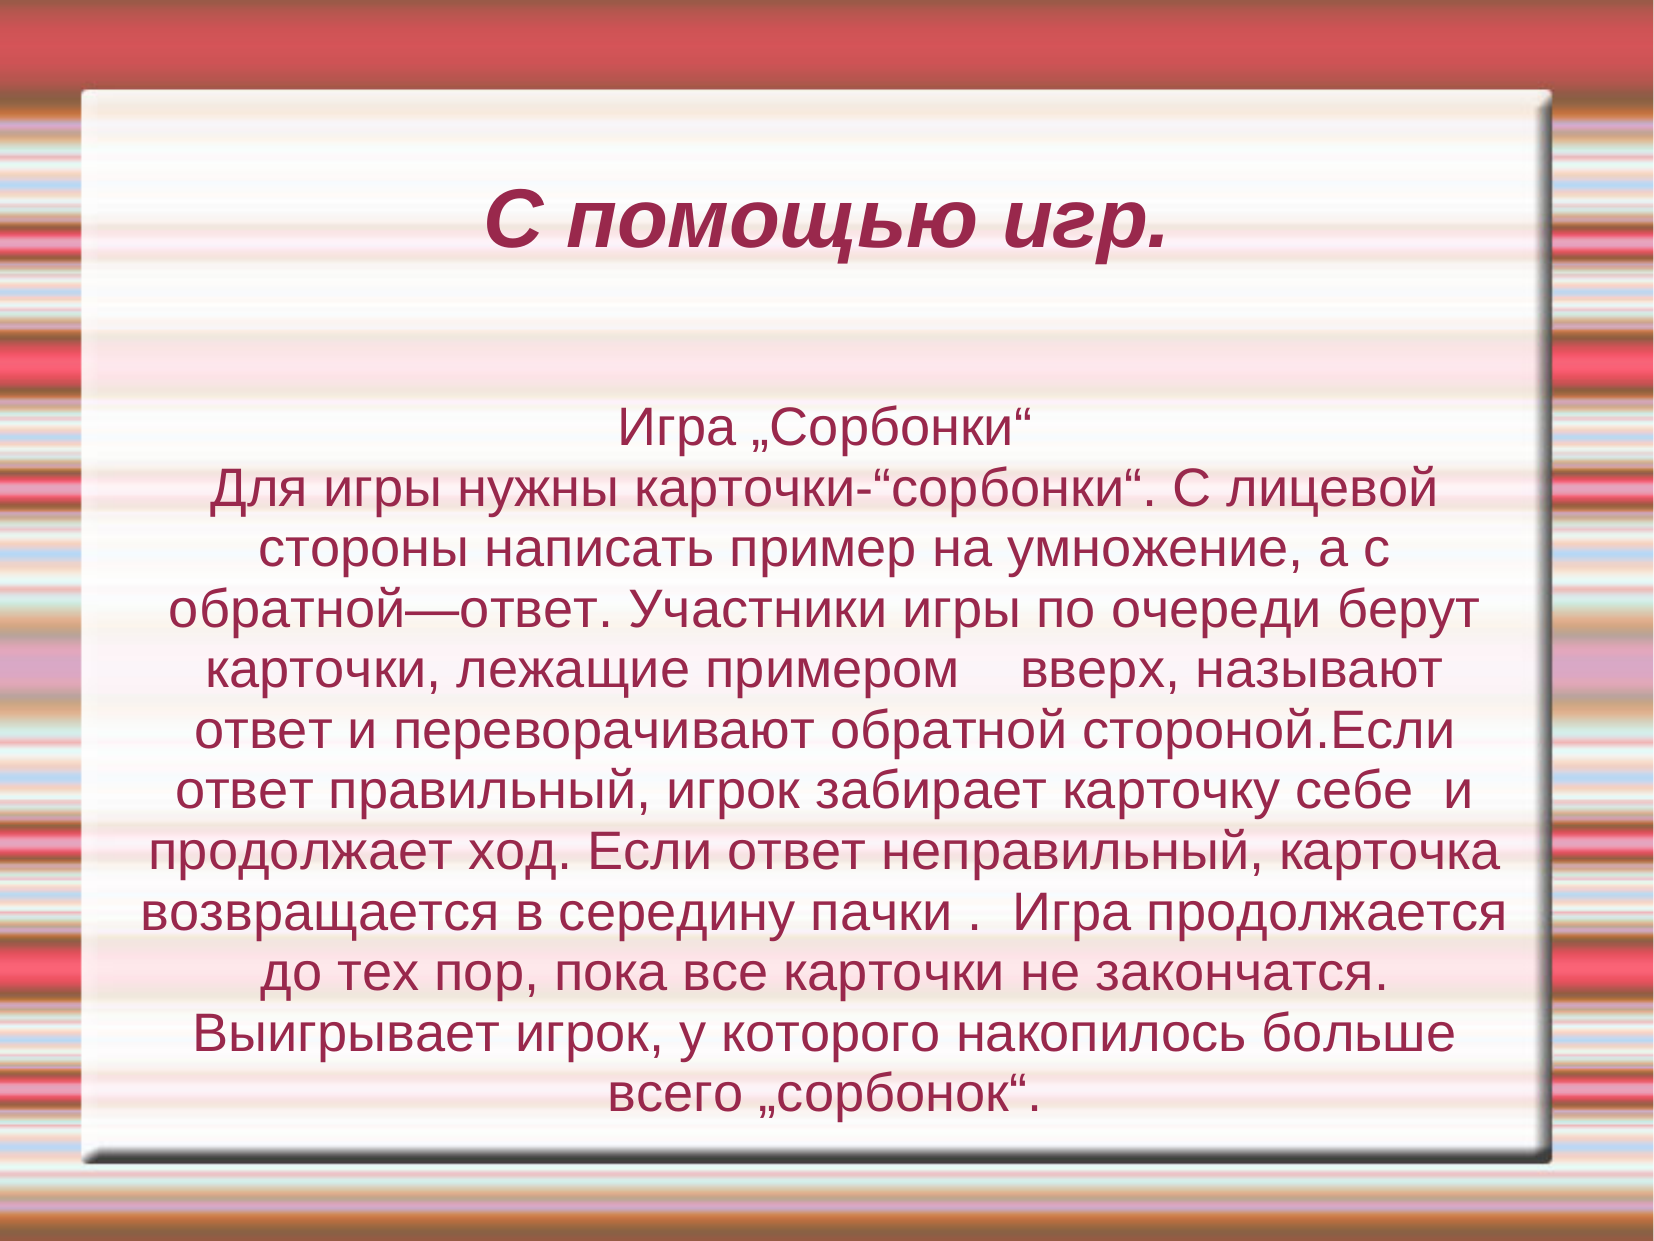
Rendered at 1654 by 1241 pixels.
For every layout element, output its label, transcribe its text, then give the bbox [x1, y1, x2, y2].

picture [0, 0, 1654, 1241]
title С помощью игр. [121, 114, 1534, 322]
subtitle Игра „Сорбонки“ Для игры нужны карточки-“сорбонки“. С лицевой стороны написать пример на умножение, а с обратной—ответ. Участники игры по очереди берут карточки, лежащие примером вверх, называют ответ и переворачивают обратной стороной.Если ответ правильный, игрок забирает карточку себе и продолжает ход. Если ответ неправильный, карточка возвращается в середину пачки . Игра продолжается до тех пор, пока все карточки не закончатся. Выигрывает игрок, у которого накопилось больше всего „сорбонок“. [134, 358, 1516, 1162]
